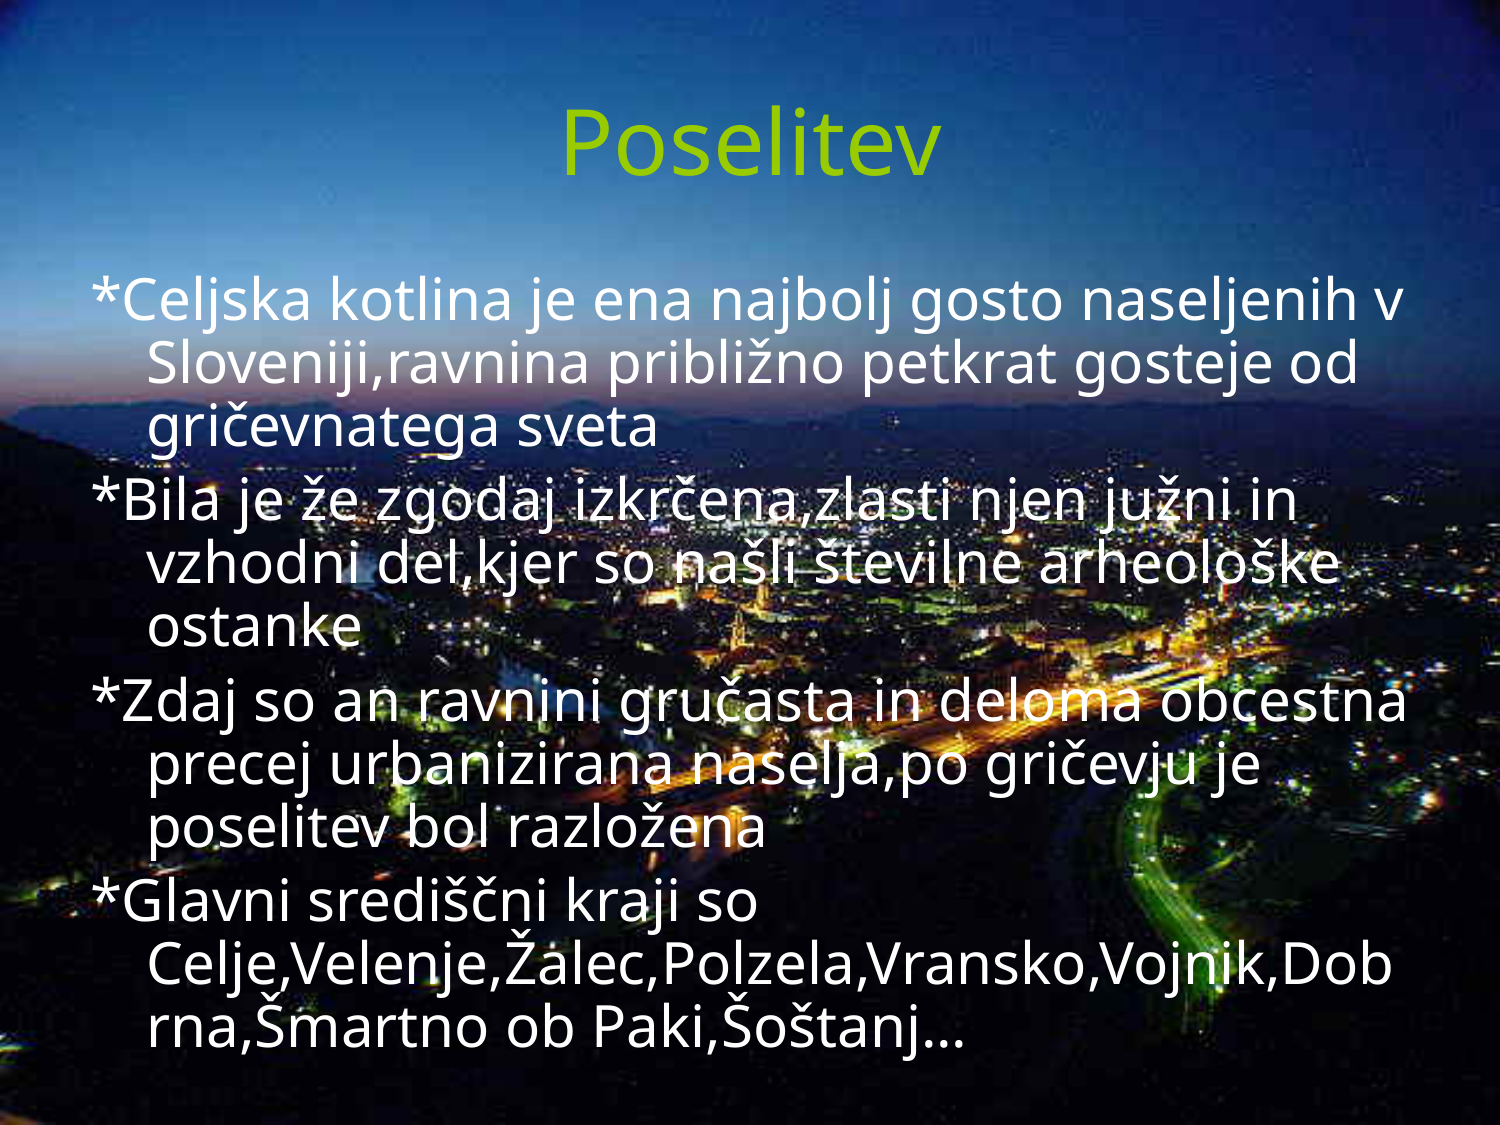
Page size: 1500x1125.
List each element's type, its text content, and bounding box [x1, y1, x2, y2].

title Poselitev [75, 45, 1425, 233]
list *Celjska kotlina je ena najbolj gosto naseljenih v Sloveniji,ravnina približno petkrat gosteje od gričevnatega sveta *Bila je že zgodaj izkrčena,zlasti njen južni in vzhodni del,kjer so našli številne arheološke ostanke *Zdaj so an ravnini gručasta in deloma obcestna precej urbanizirana naselja,po gričevju je poselitev bol razložena *Glavni središčni kraji so Celje,Velenje,Žalec,Polzela,Vransko,Vojnik,Dobrna,Šmartno ob Paki,Šoštanj... [75, 262, 1425, 1005]
picture [0, 0, 1500, 1125]
